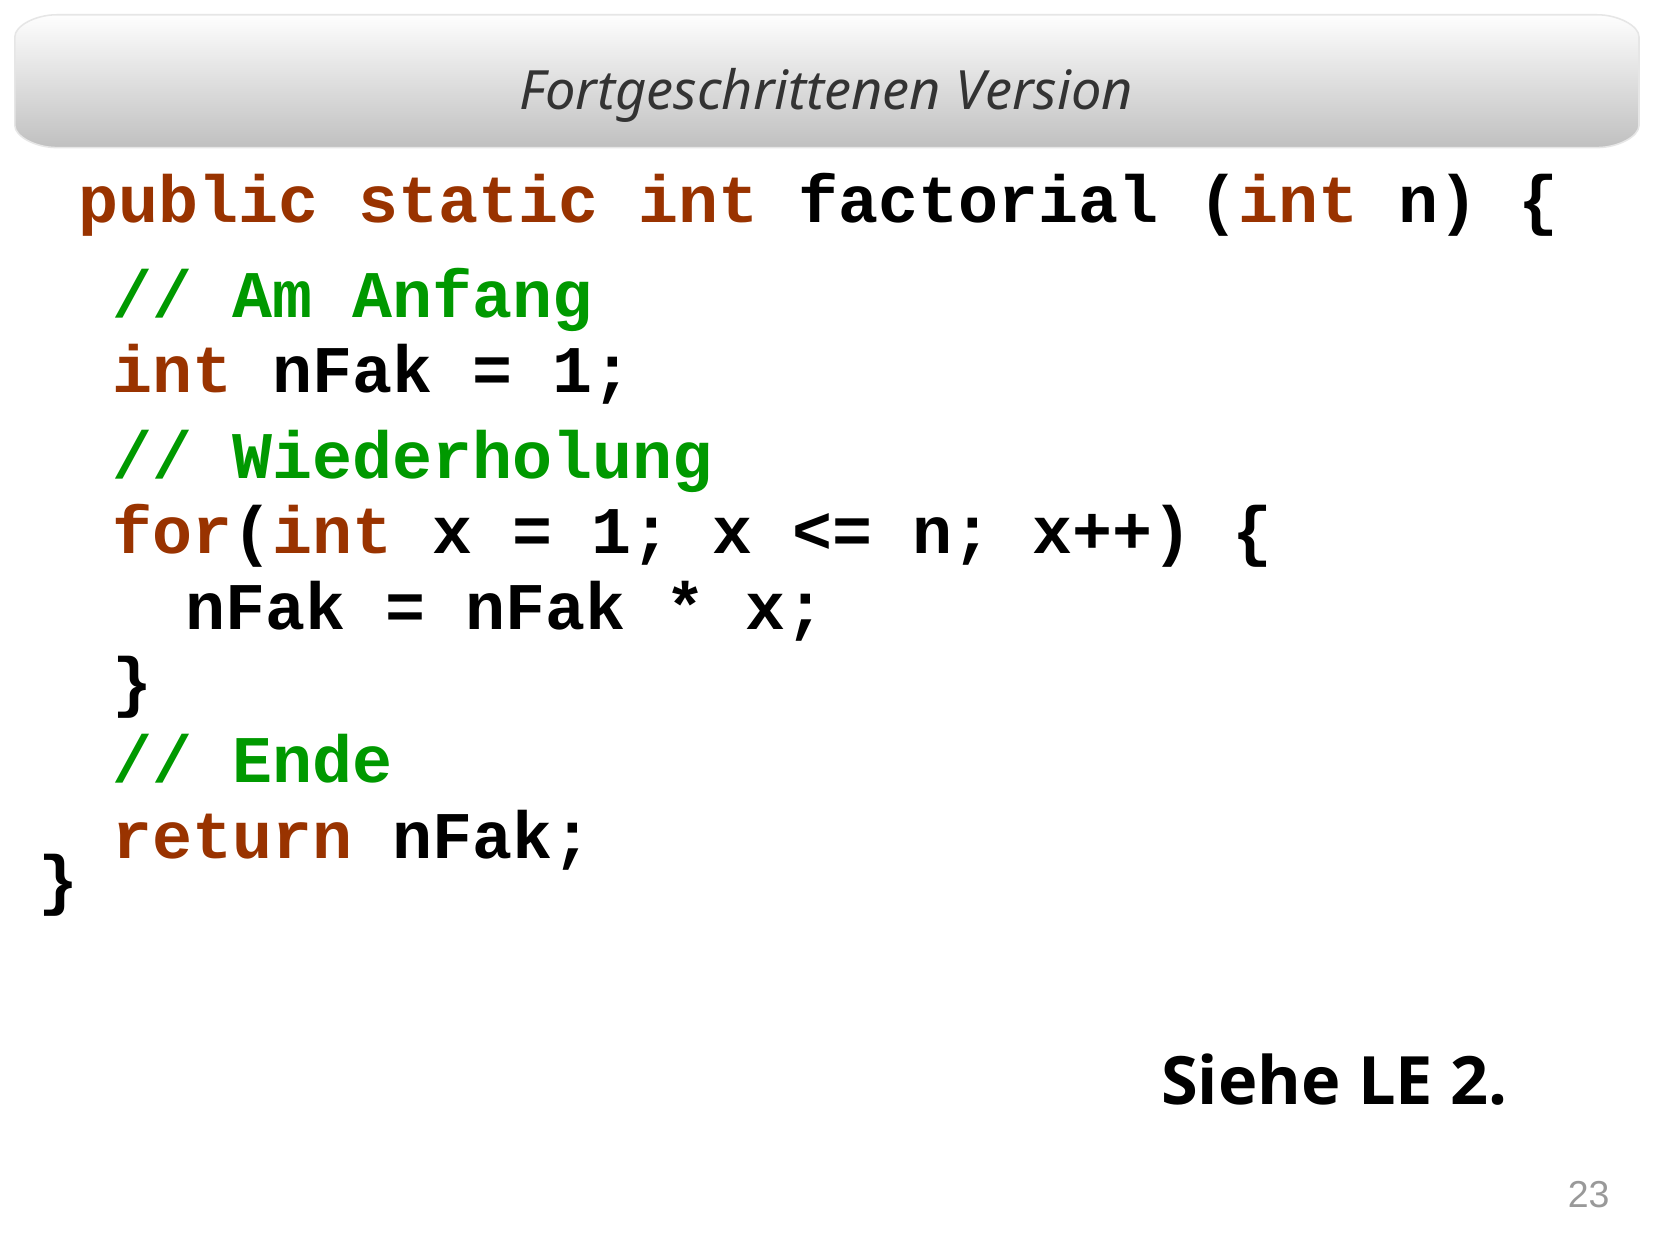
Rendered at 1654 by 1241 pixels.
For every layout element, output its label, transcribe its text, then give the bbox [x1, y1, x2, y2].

text_box public static int factorial (int n) { } [23, 886, 1619, 931]
text_box public static int factorial (int n) { } [23, 159, 1619, 253]
text_box // Wiederholung for(int x = 1; x <= n; x++) { nFak = nFak * x; } [23, 415, 1619, 719]
text_box // Am Anfang int nFak = 1; [23, 253, 1619, 415]
title Fortgeschrittenen Version [29, 29, 1624, 148]
text_box Siehe LE 2. [1098, 1033, 1571, 1129]
text_box // Ende return nFak; [23, 719, 1619, 886]
